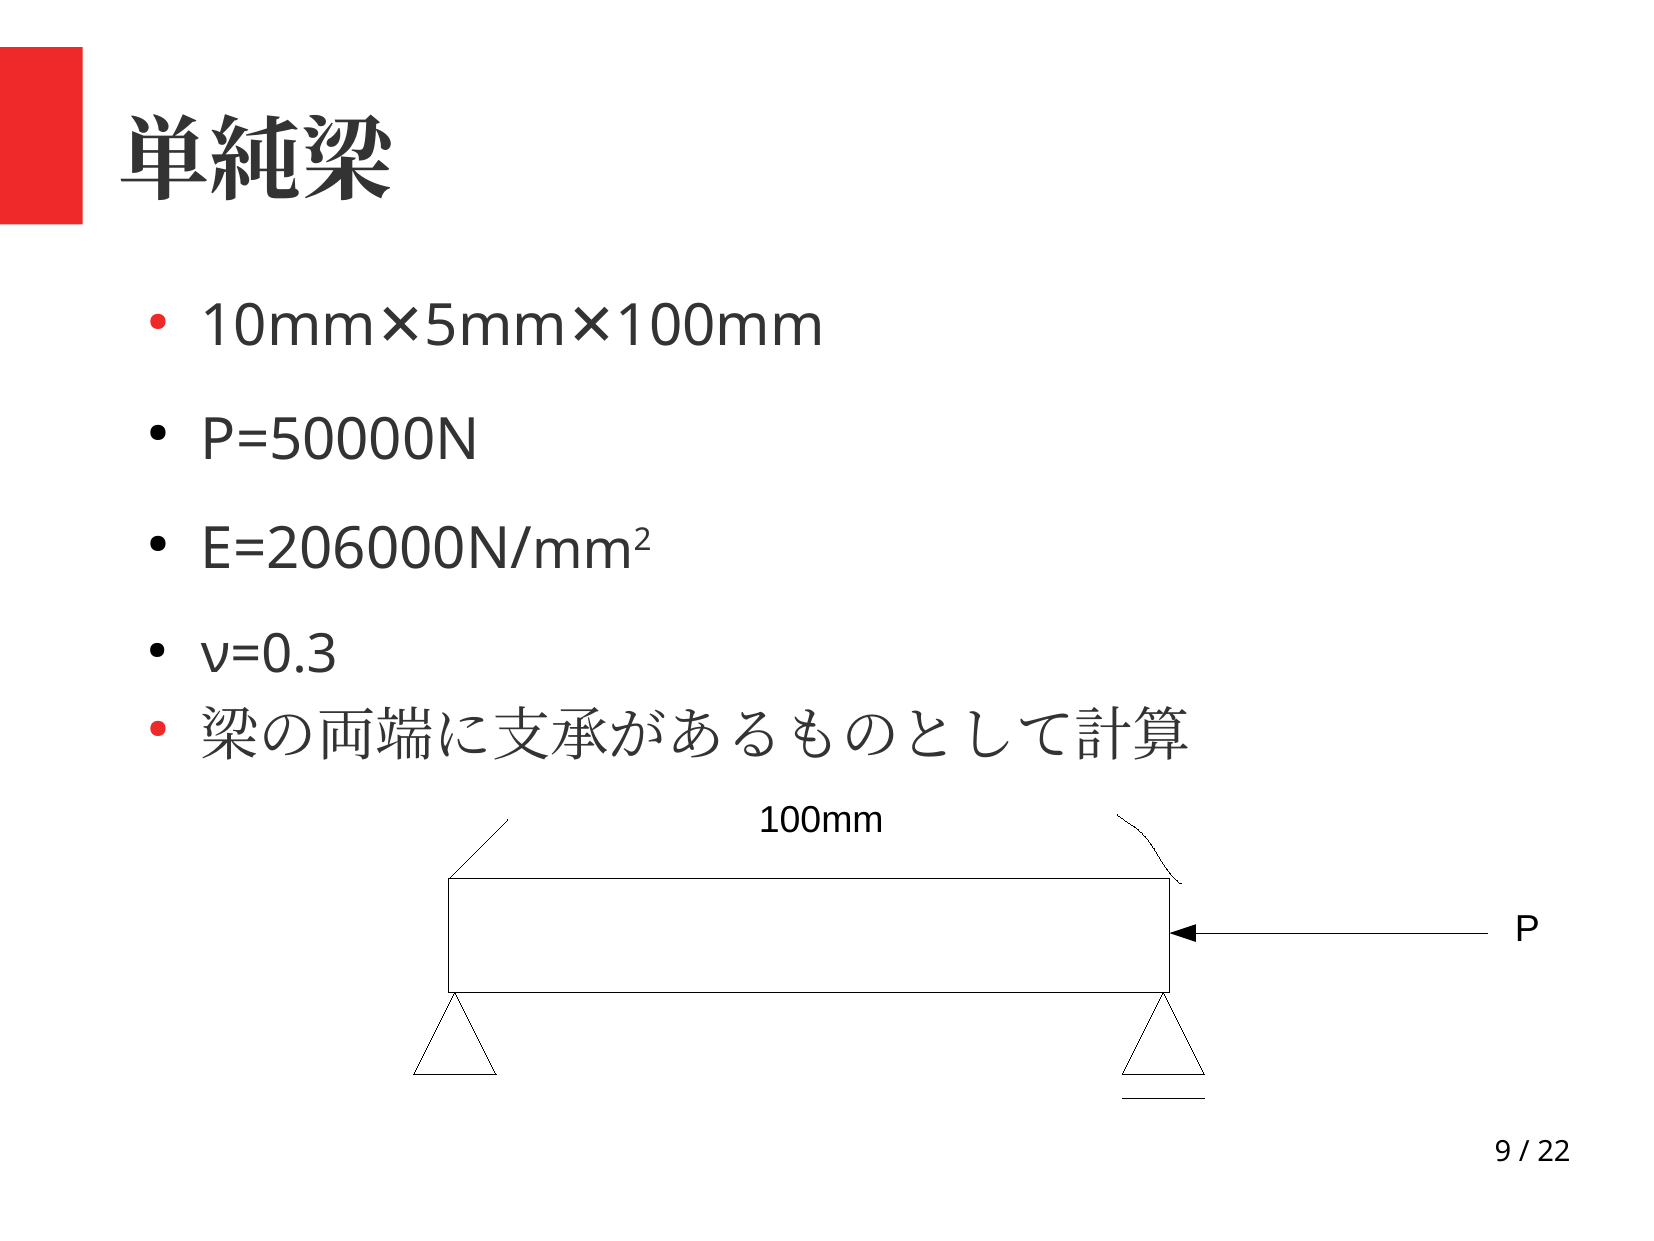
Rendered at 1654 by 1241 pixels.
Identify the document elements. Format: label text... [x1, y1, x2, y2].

text_box 100mm [744, 791, 945, 903]
title 単純梁 [118, 49, 1571, 257]
text_box P [1500, 899, 1607, 957]
list 10mm✕5mm✕100mm P=50000N E=206000N/mm2 ν=0.3 梁の両端に支承があるものとして計算 [129, 283, 1548, 402]
text_box [413, 878, 1205, 1075]
